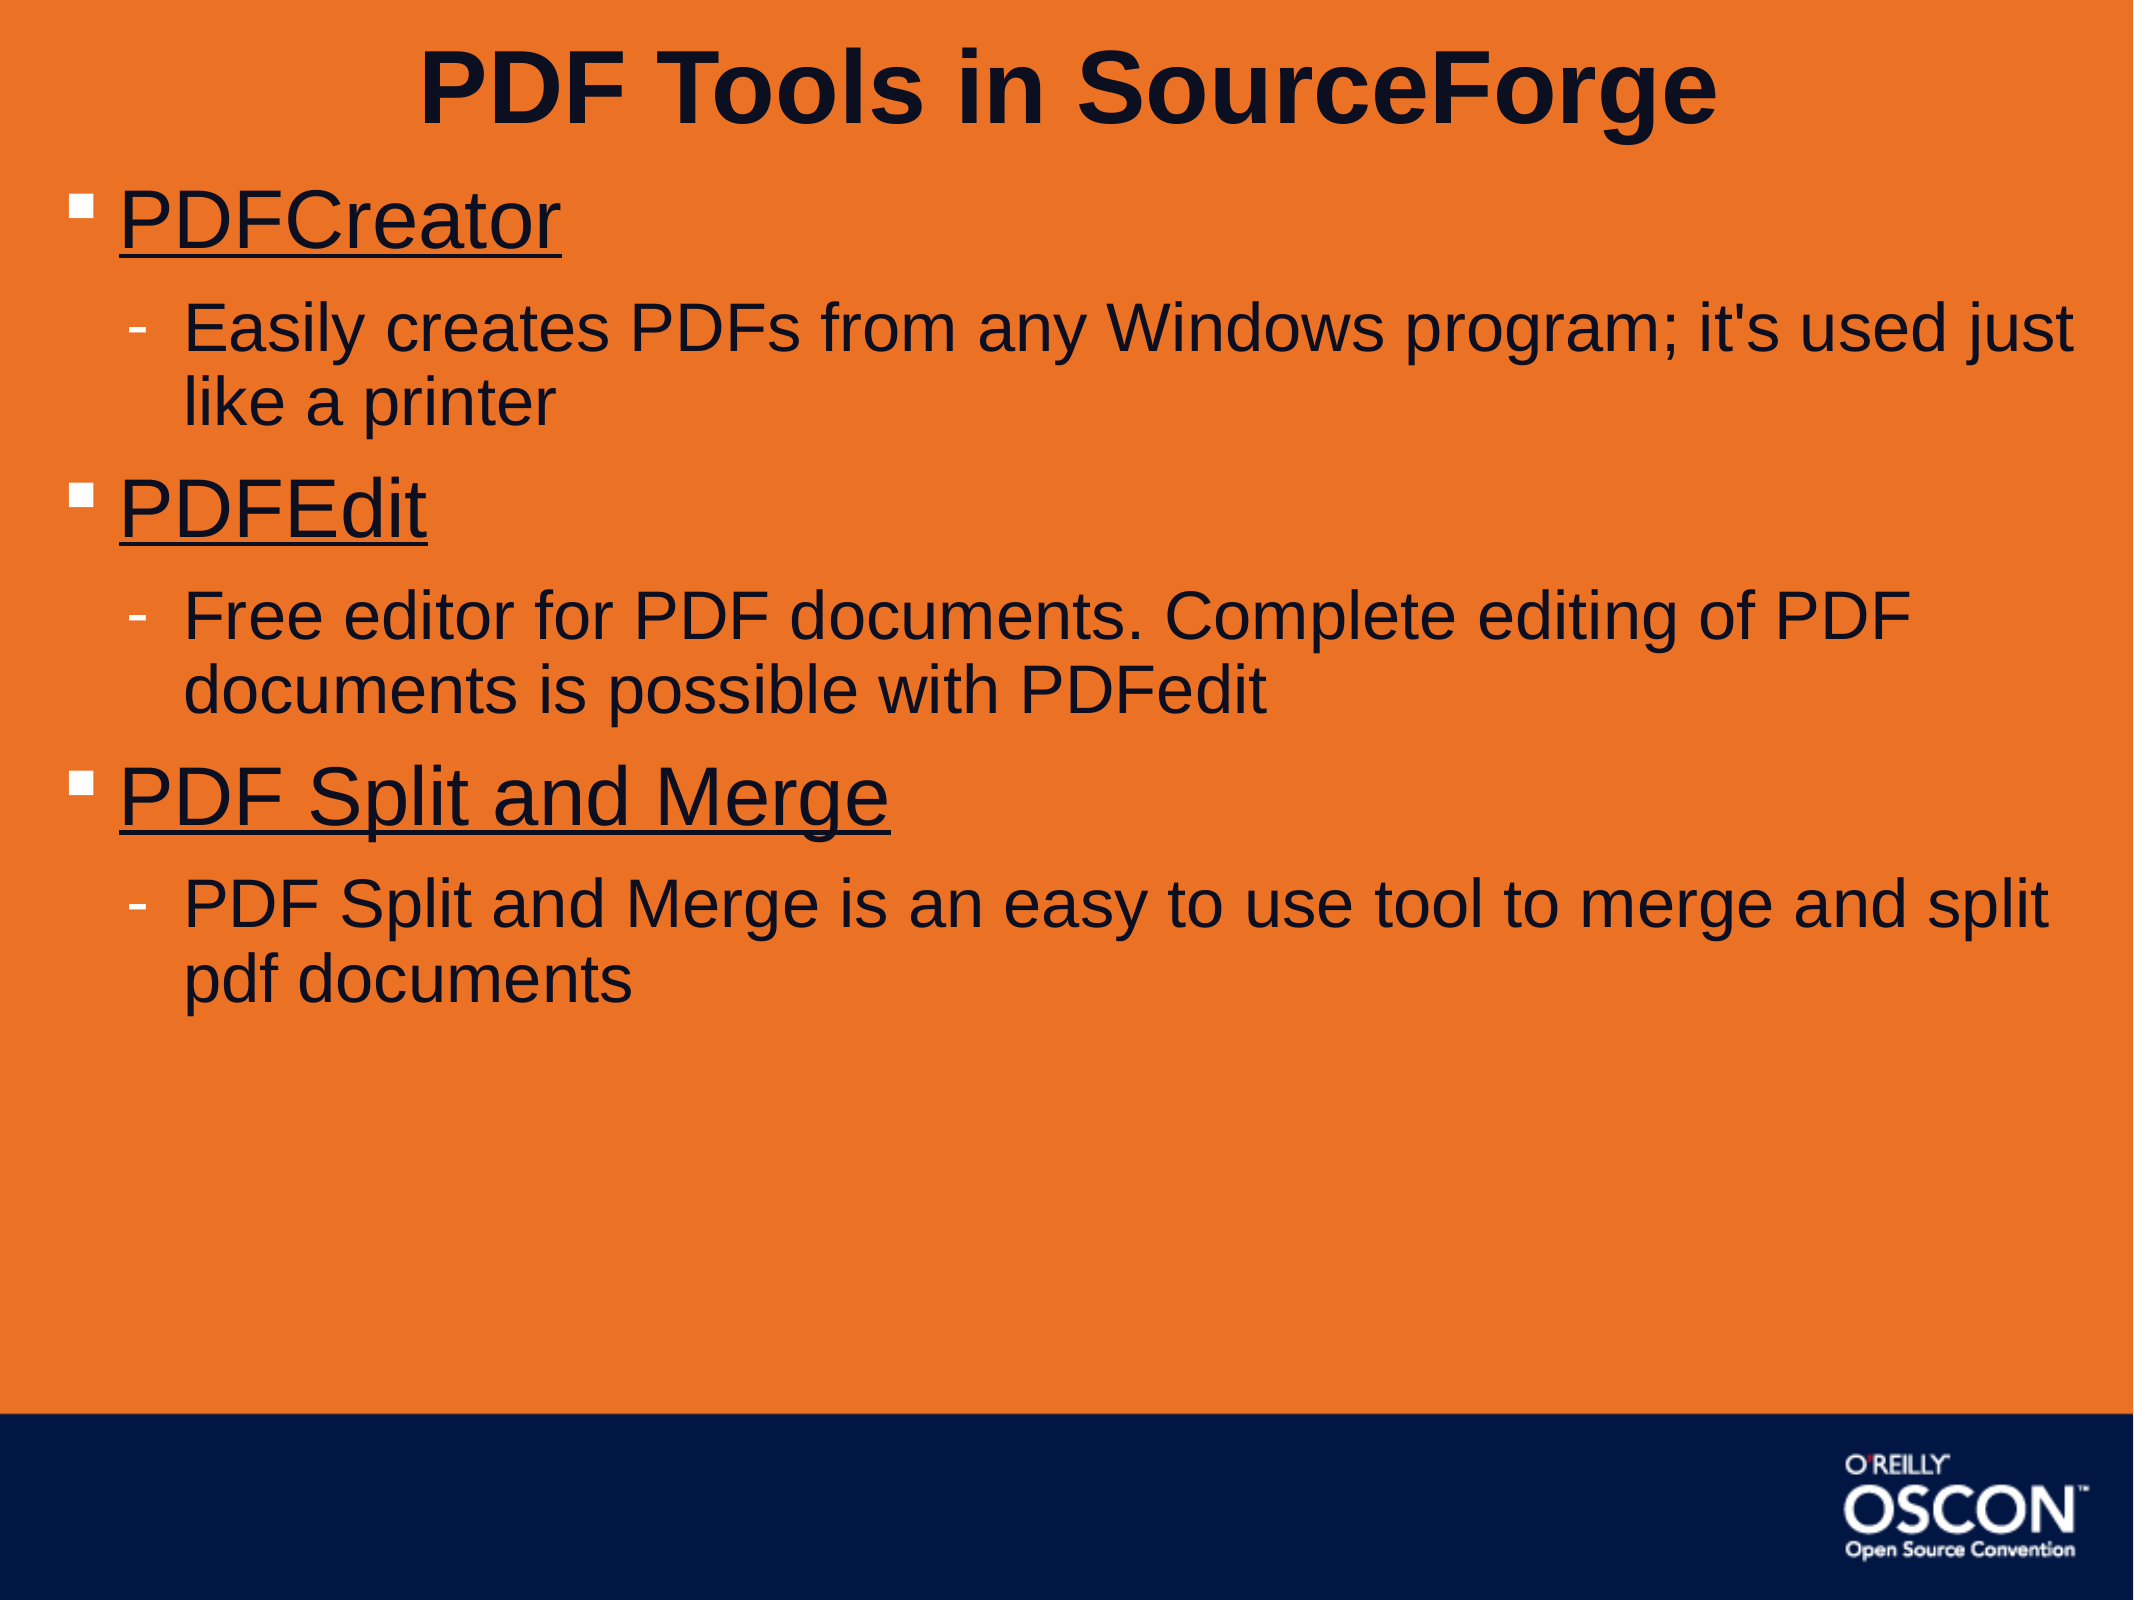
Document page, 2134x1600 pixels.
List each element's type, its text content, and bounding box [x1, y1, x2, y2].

picture [0, 0, 2134, 1600]
list PDFCreator Easily creates PDFs from any Windows program; it's used just like a printer PDFEdit Free editor for PDF documents. Complete editing of PDF documents is possible with PDFedit PDF Split and Merge PDF Split and Merge is an easy to use tool to merge and split pdf documents [47, 168, 2100, 1415]
title PDF Tools in SourceForge [45, 7, 2094, 158]
